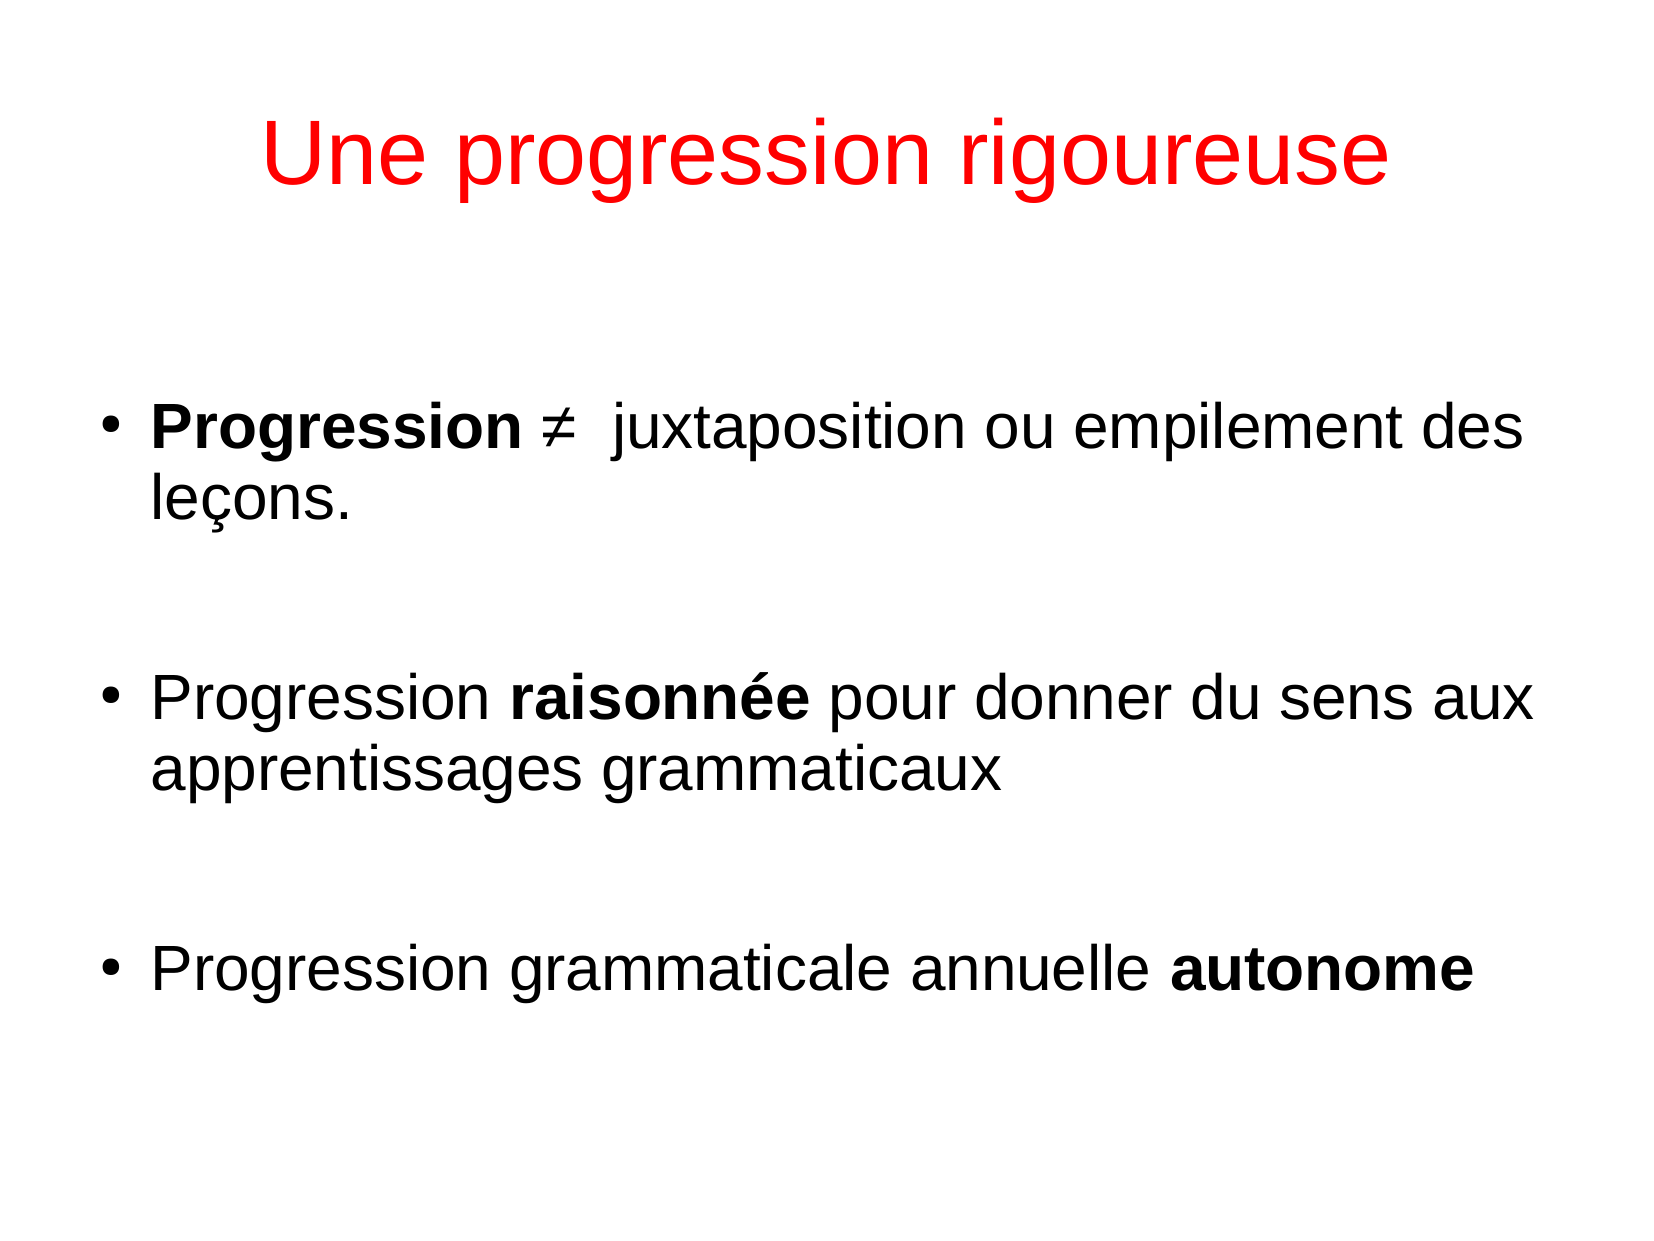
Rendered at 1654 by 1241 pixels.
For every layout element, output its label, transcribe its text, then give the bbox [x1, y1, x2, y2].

list Progression ≠ juxtaposition ou empilement des leçons. Progression raisonnée pour donner du sens aux apprentissages grammaticaux Progression grammaticale annuelle autonome [82, 290, 1571, 1010]
title Une progression rigoureuse [82, 49, 1571, 257]
